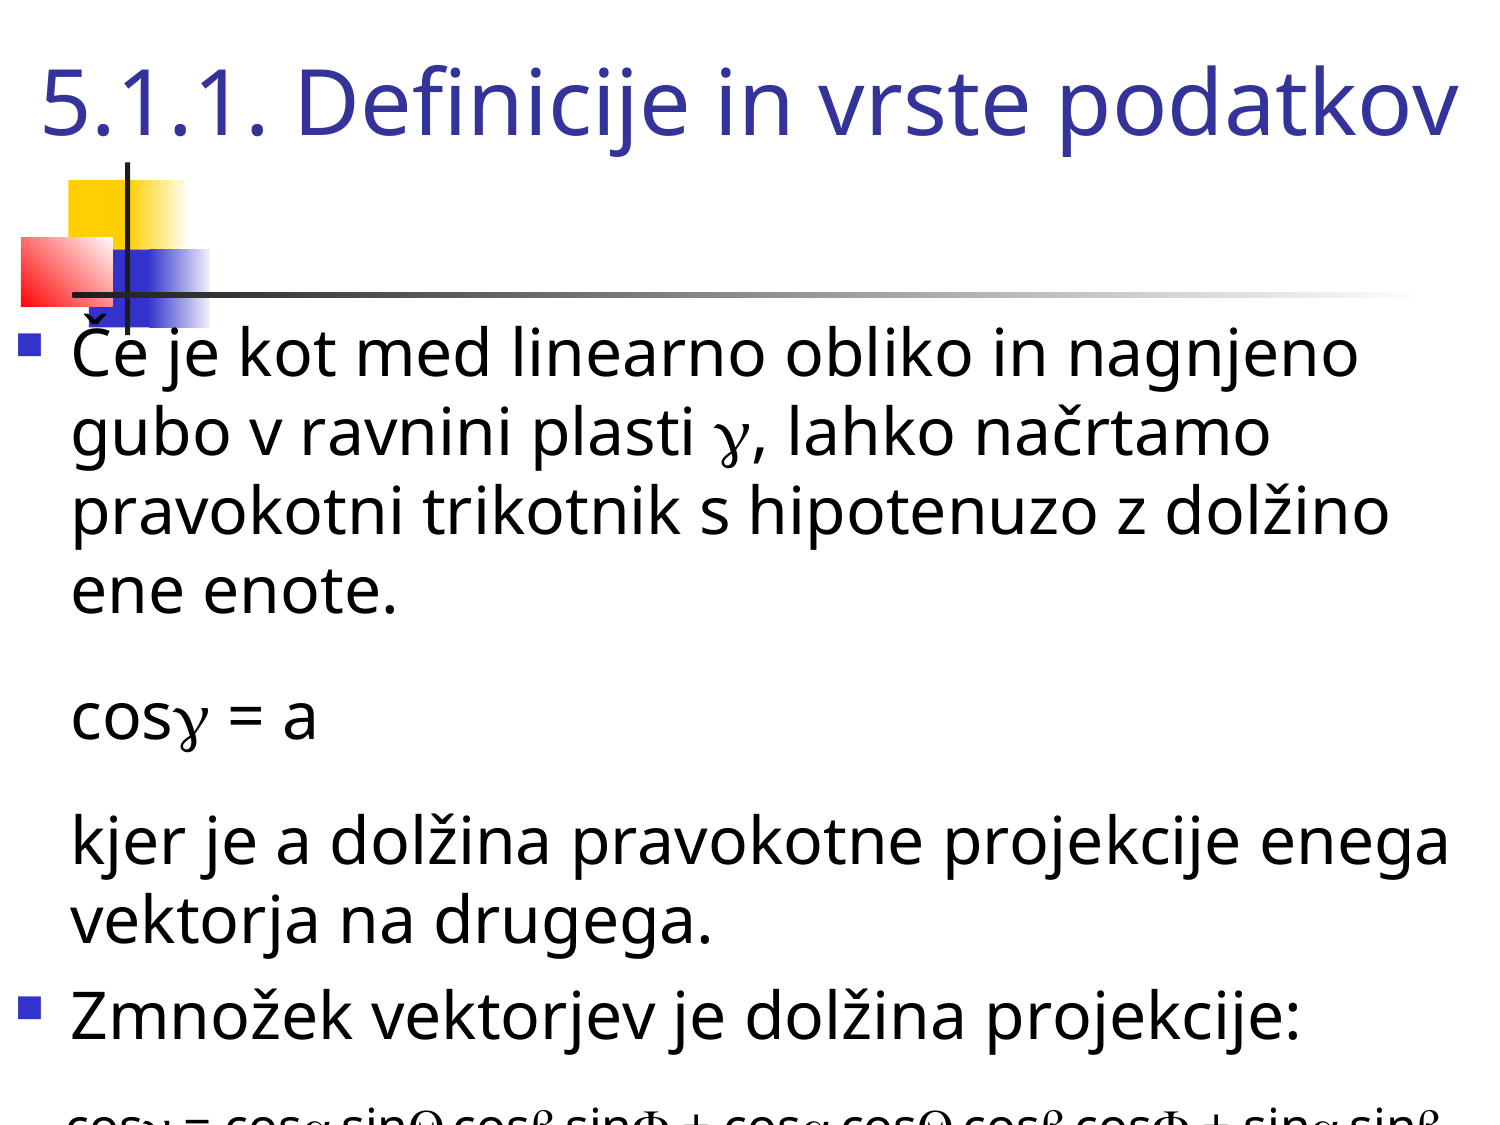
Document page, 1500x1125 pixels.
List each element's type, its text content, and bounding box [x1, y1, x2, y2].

title 5.1.1. Definicije in vrste podatkov [0, 35, 1500, 161]
list Če je kot med linearno obliko in nagnjeno gubo v ravnini plasti , lahko načrtamo pravokotni trikotnik s hipotenuzo z dolžino ene enote. cos = a kjer je a dolžina pravokotne projekcije enega vektorja na drugega. Zmnožek vektorjev je dolžina projekcije: cos = cos.sin.cos.sin + cos.cos.cos.cos + sin.sin [0, 302, 1500, 1125]
